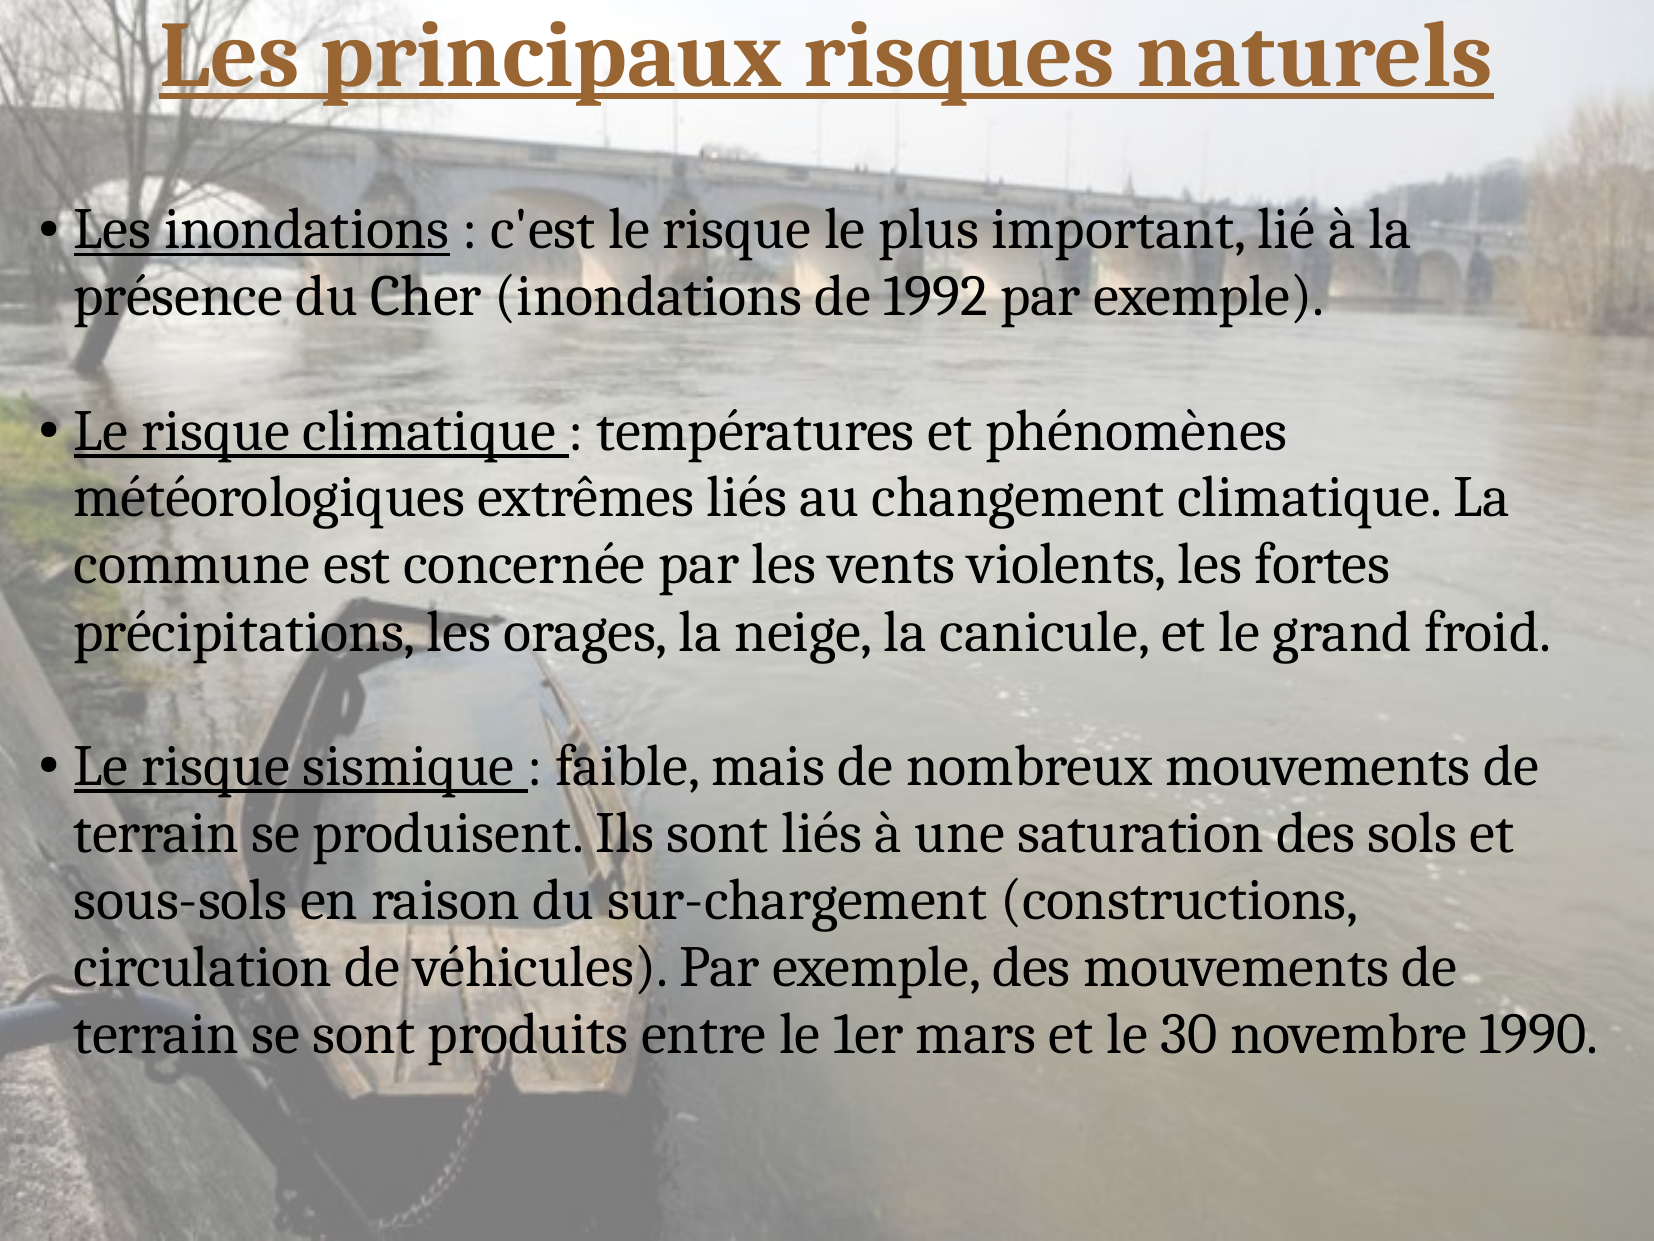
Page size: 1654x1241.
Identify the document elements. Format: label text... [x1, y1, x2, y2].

text_box Les inondations : c'est le risque le plus important, lié à la présence du Cher (inondations de 1992 par exemple). Le risque climatique : températures et phénomènes météorologiques extrêmes liés au changement climatique. La commune est concernée par les vents violents, les fortes précipitations, les orages, la neige, la canicule, et le grand froid. Le risque sismique : faible, mais de nombreux mouvements de terrain se produisent. Ils sont liés à une saturation des sols et sous-sols en raison du sur-chargement (constructions, circulation de véhicules). Par exemple, des mouvements de terrain se sont produits entre le 1er mars et le 30 novembre 1990. [23, 188, 1630, 1234]
picture [0, 0, 1654, 1241]
title Les principaux risques naturels [82, 0, 1571, 160]
